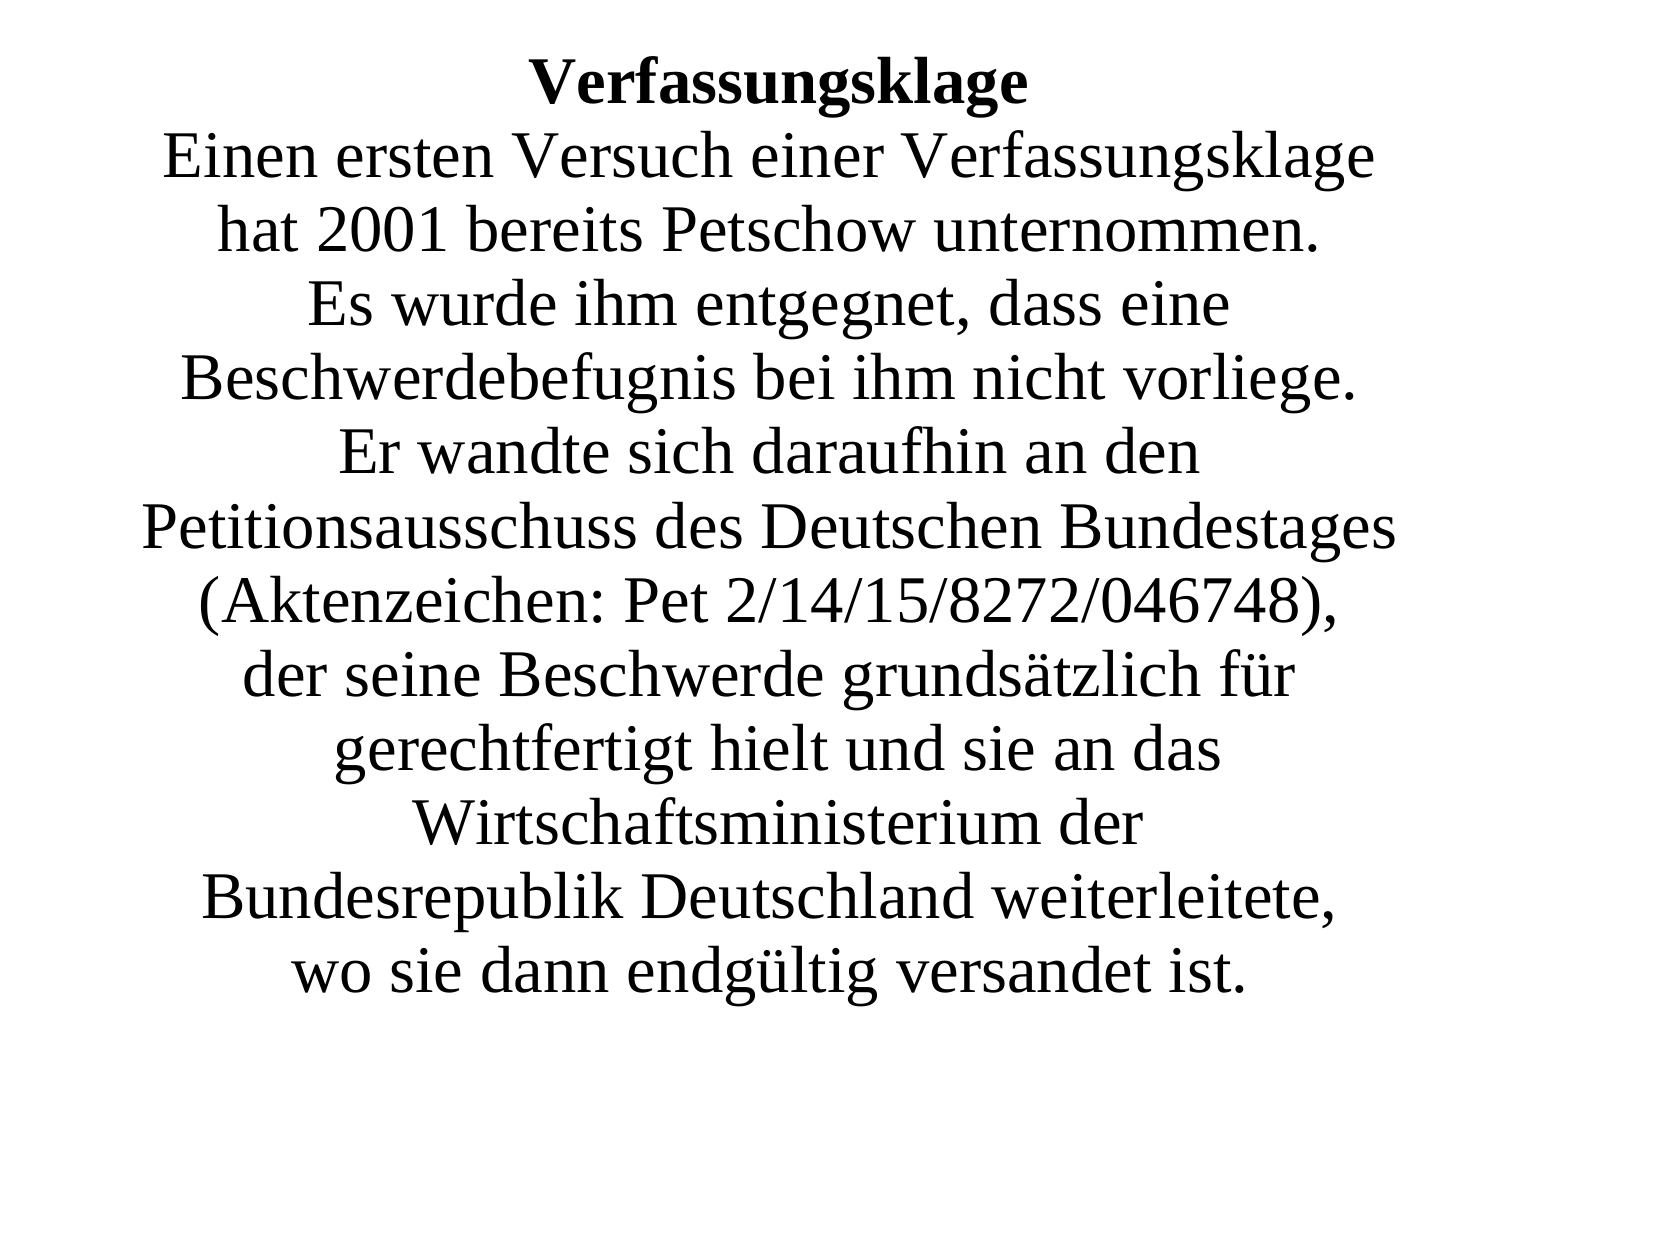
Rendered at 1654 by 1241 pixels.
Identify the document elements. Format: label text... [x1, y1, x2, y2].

text_box Verfassungsklage Einen ersten Versuch einer Verfassungsklage hat 2001 bereits Petschow unternommen. Es wurde ihm entgegnet, dass eine Beschwerdebefugnis bei ihm nicht vorliege. Er wandte sich daraufhin an den Petitionsausschuss des Deutschen Bundestages (Aktenzeichen: Pet 2/14/15/8272/046748), der seine Beschwerde grundsätzlich für gerechtfertigt hielt und sie an das Wirtschaftsministerium der Bundesrepublik Deutschland weiterleitete, wo sie dann endgültig versandet ist. [141, 44, 1504, 1101]
